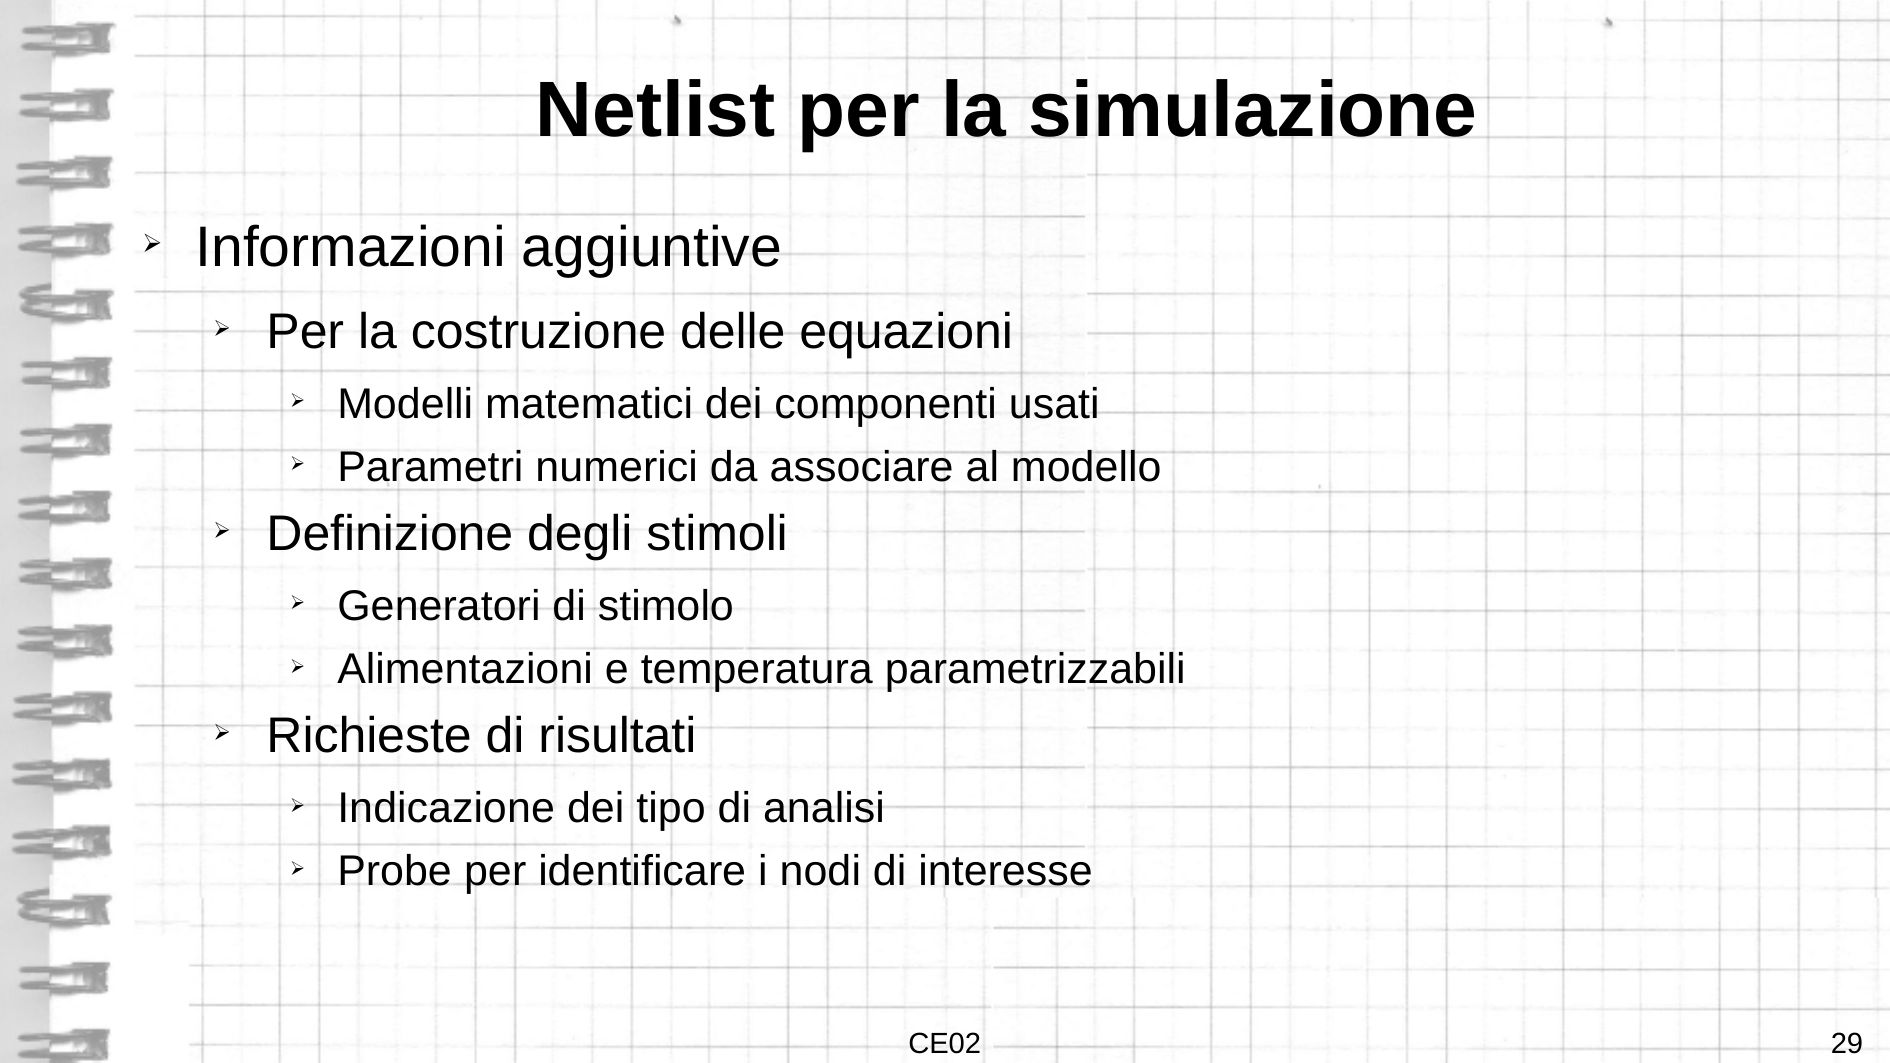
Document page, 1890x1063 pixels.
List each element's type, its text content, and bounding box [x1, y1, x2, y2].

picture [0, 0, 1890, 1063]
list Informazioni aggiuntive Per la costruzione delle equazioni Modelli matematici dei componenti usati Parametri numerici da associare al modello Definizione degli stimoli Generatori di stimolo Alimentazioni e temperatura parametrizzabili Richieste di risultati Indicazione dei tipo di analisi Probe per identificare i nodi di interesse [124, 214, 1890, 895]
title Netlist per la simulazione [124, 20, 1890, 198]
